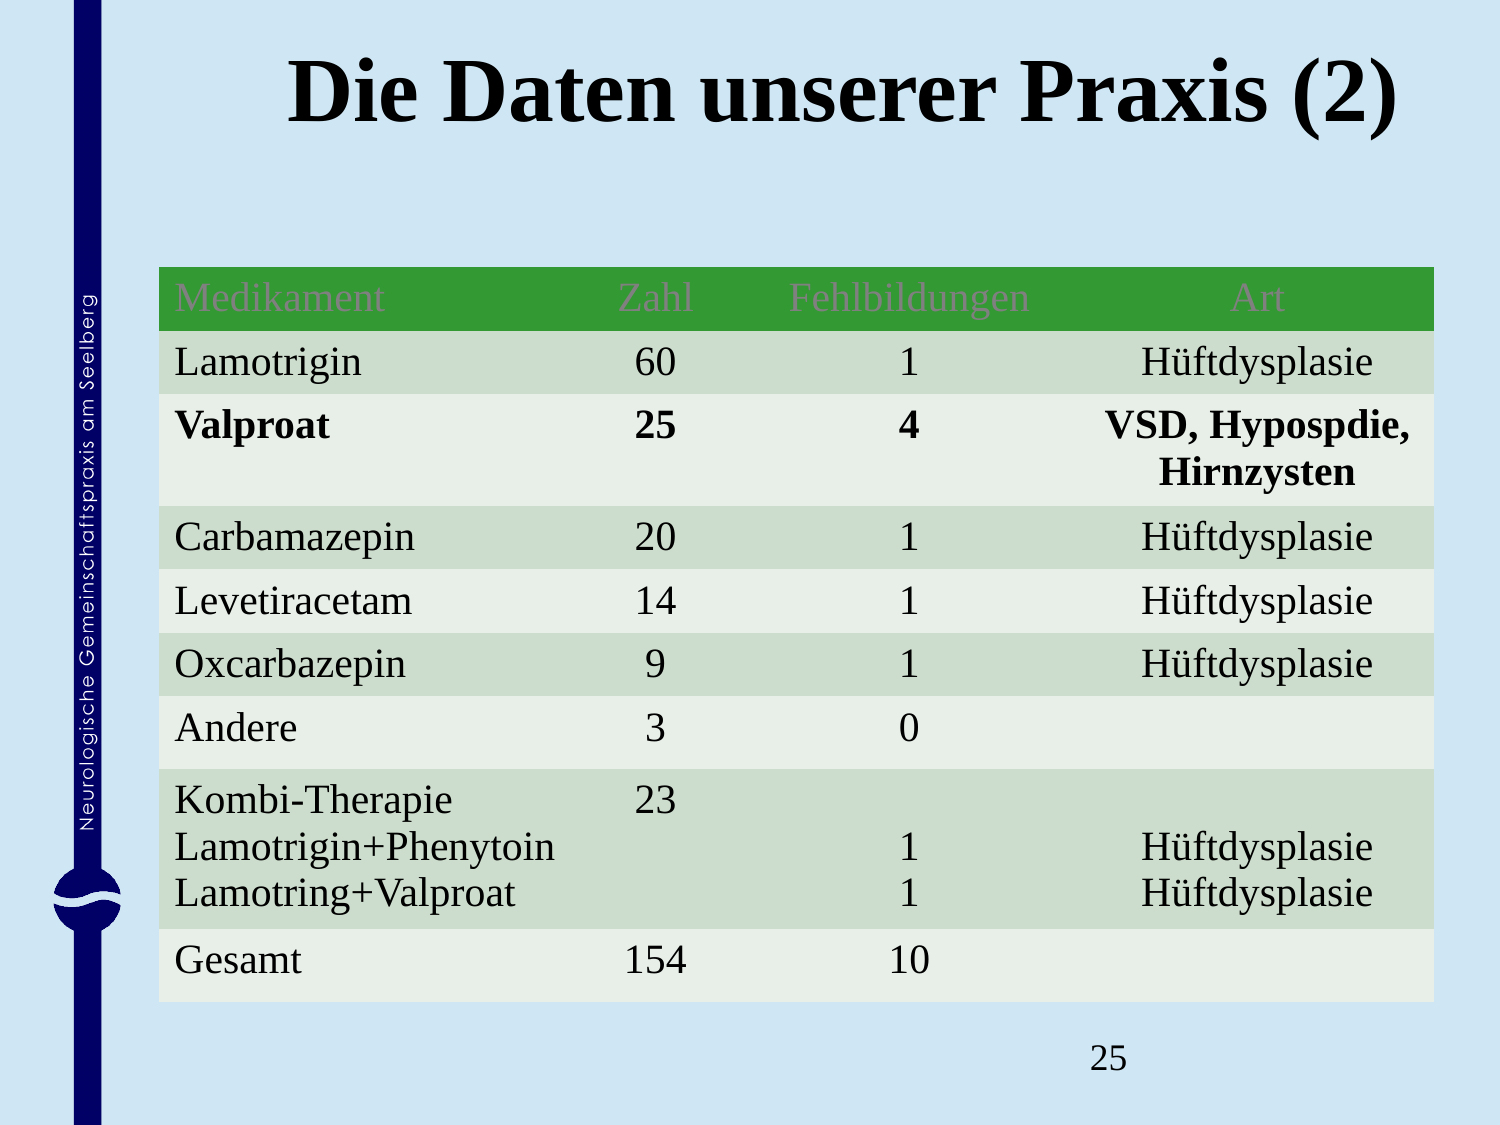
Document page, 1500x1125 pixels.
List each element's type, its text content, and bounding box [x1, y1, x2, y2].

picture [53, 0, 121, 1125]
table_cell 10 [738, 929, 1081, 1002]
table_cell 1 [738, 633, 1081, 696]
table_cell Andere [159, 696, 573, 769]
table_cell 25 [573, 394, 738, 506]
table_cell 1 [738, 506, 1081, 569]
table_cell 23 [573, 769, 738, 929]
table_cell Levetiracetam [159, 569, 573, 633]
table_cell Hüftdysplasie Hüftdysplasie [1081, 769, 1434, 929]
table_cell 4 [738, 394, 1081, 506]
slide_number <Nummer> [1074, 1025, 1388, 1100]
table_cell Hüftdysplasie [1081, 569, 1434, 633]
table_cell 0 [738, 696, 1081, 769]
table_cell 1 [738, 569, 1081, 633]
table_cell 9 [573, 633, 738, 696]
table_cell Hüftdysplasie [1081, 506, 1434, 569]
table_cell Oxcarbazepin [159, 633, 573, 696]
table_cell 154 [573, 929, 738, 1002]
table_cell Gesamt [159, 929, 573, 1002]
table_cell 1 [738, 331, 1081, 394]
table_header Medikament [159, 267, 573, 331]
table_cell [1081, 929, 1434, 1002]
table_cell Valproat [159, 394, 573, 506]
table_cell 14 [573, 569, 738, 633]
table_cell 20 [573, 506, 738, 569]
table_cell Lamotrigin [159, 331, 573, 394]
table_header Art [1081, 267, 1434, 331]
table_cell Hüftdysplasie [1081, 331, 1434, 394]
table_cell [1081, 696, 1434, 769]
table_cell 1 1 [738, 769, 1081, 929]
table_cell 3 [573, 696, 738, 769]
table_header Fehlbildungen [738, 267, 1081, 331]
table_cell Carbamazepin [159, 506, 573, 569]
title Die Daten unserer Praxis (2) [206, 30, 1482, 219]
table_header Zahl [573, 267, 738, 331]
table_cell Kombi-Therapie Lamotrigin+Phenytoin Lamotring+Valproat [159, 769, 573, 929]
table_cell Hüftdysplasie [1081, 633, 1434, 696]
table_cell 60 [573, 331, 738, 394]
table_cell VSD, Hypospdie, Hirnzysten [1081, 394, 1434, 506]
